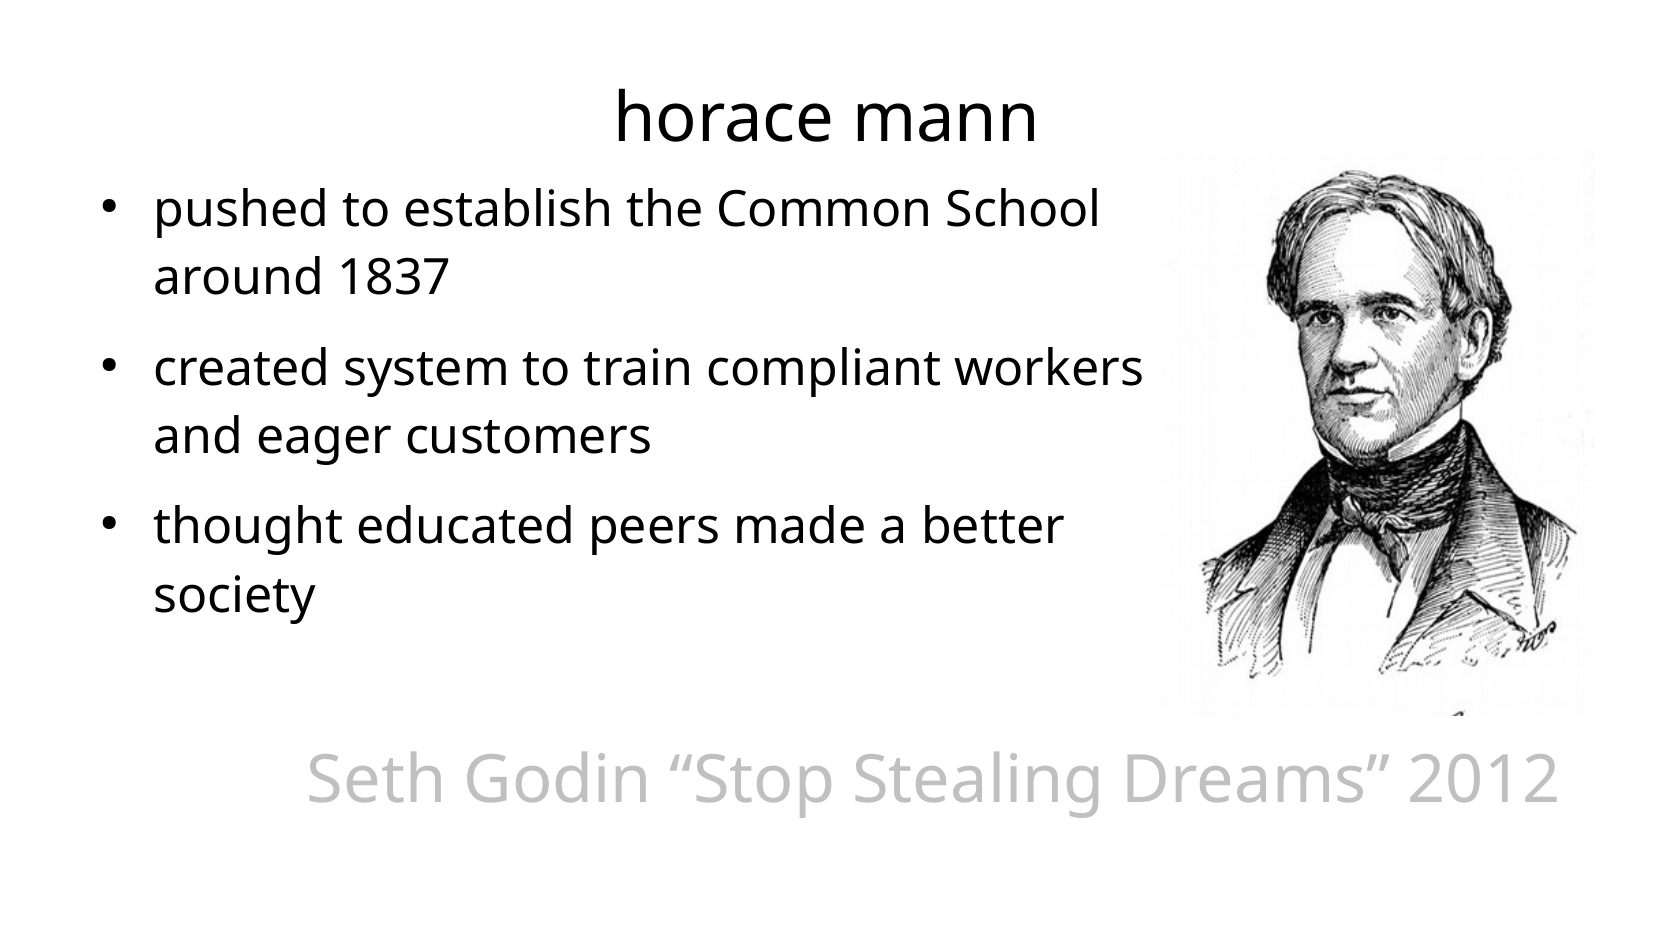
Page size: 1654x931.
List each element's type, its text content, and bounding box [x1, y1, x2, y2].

picture [1158, 151, 1595, 716]
text_box Seth Godin “Stop Stealing Dreams” 2012 [75, 715, 1577, 839]
list pushed to establish the Common School around 1837 created system to train compliant workers and eager customers thought educated peers made a better society [82, 173, 1201, 713]
title horace mann [82, 37, 1571, 193]
